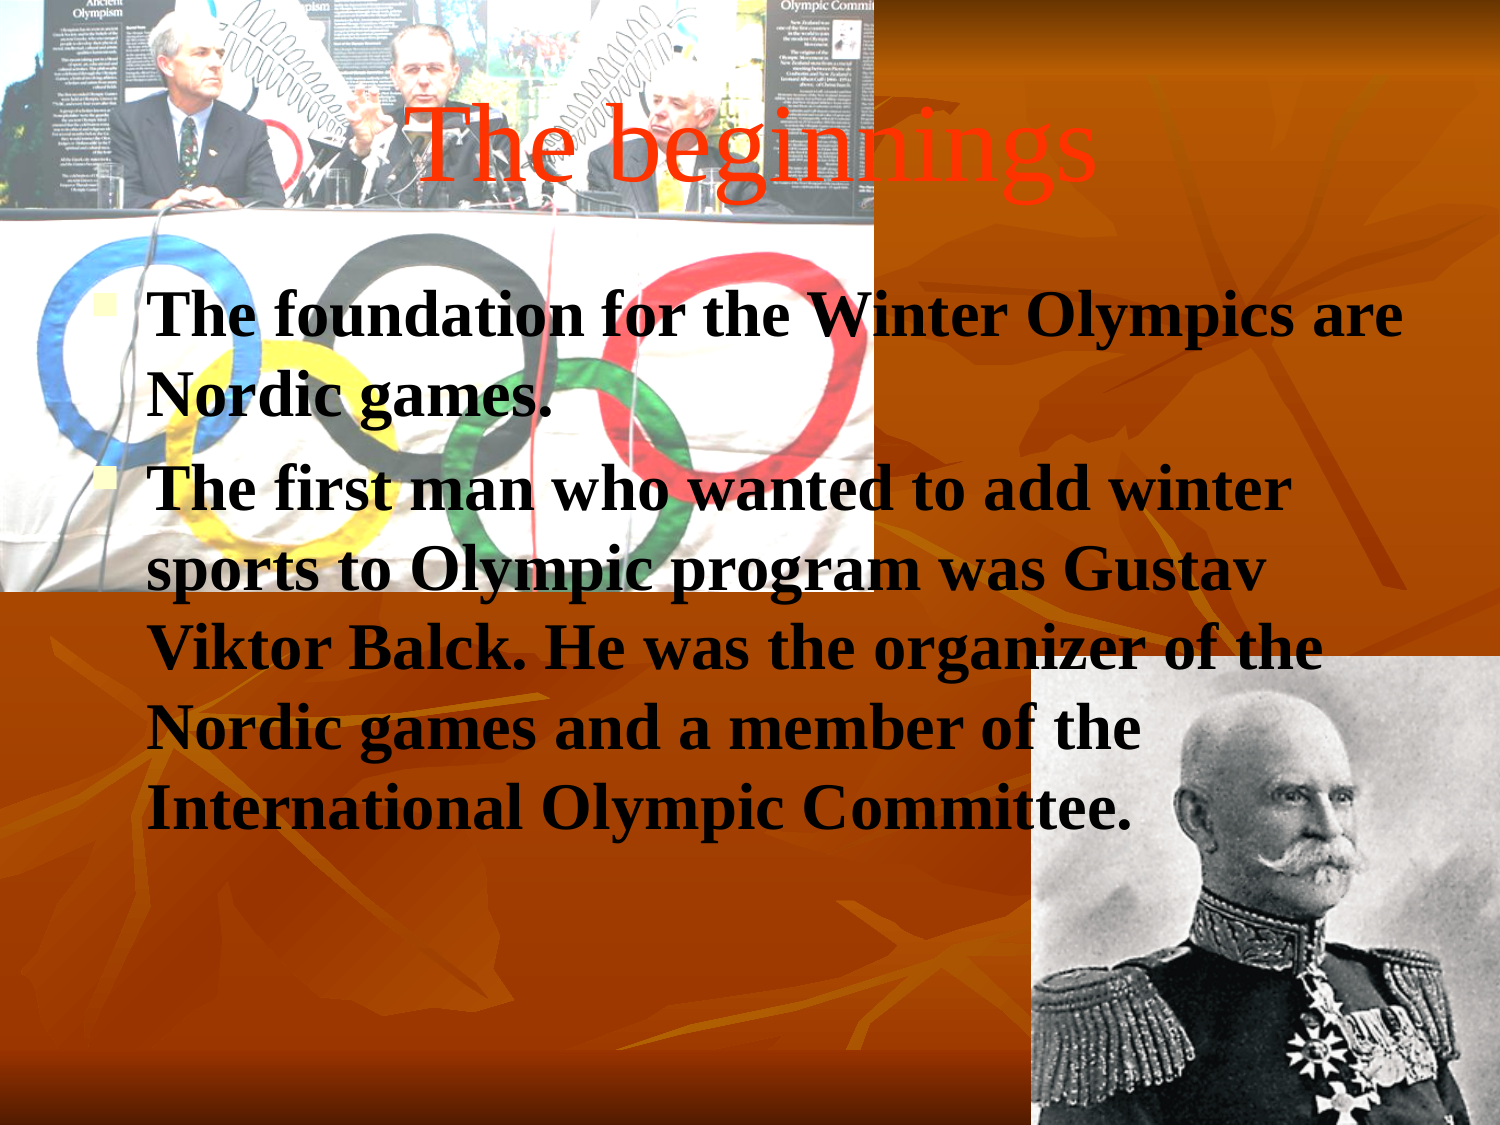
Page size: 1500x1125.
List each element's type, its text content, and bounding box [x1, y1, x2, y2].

picture [1031, 656, 1500, 1125]
picture [0, 0, 874, 592]
list The foundation for the Winter Olympics are Nordic games. The first man who wanted to add winter sports to Olympic program was Gustav Viktor Balck. He was the organizer of the Nordic games and a member of the International Olympic Committee. [75, 262, 1425, 1006]
title The beginnings [76, 42, 1427, 231]
